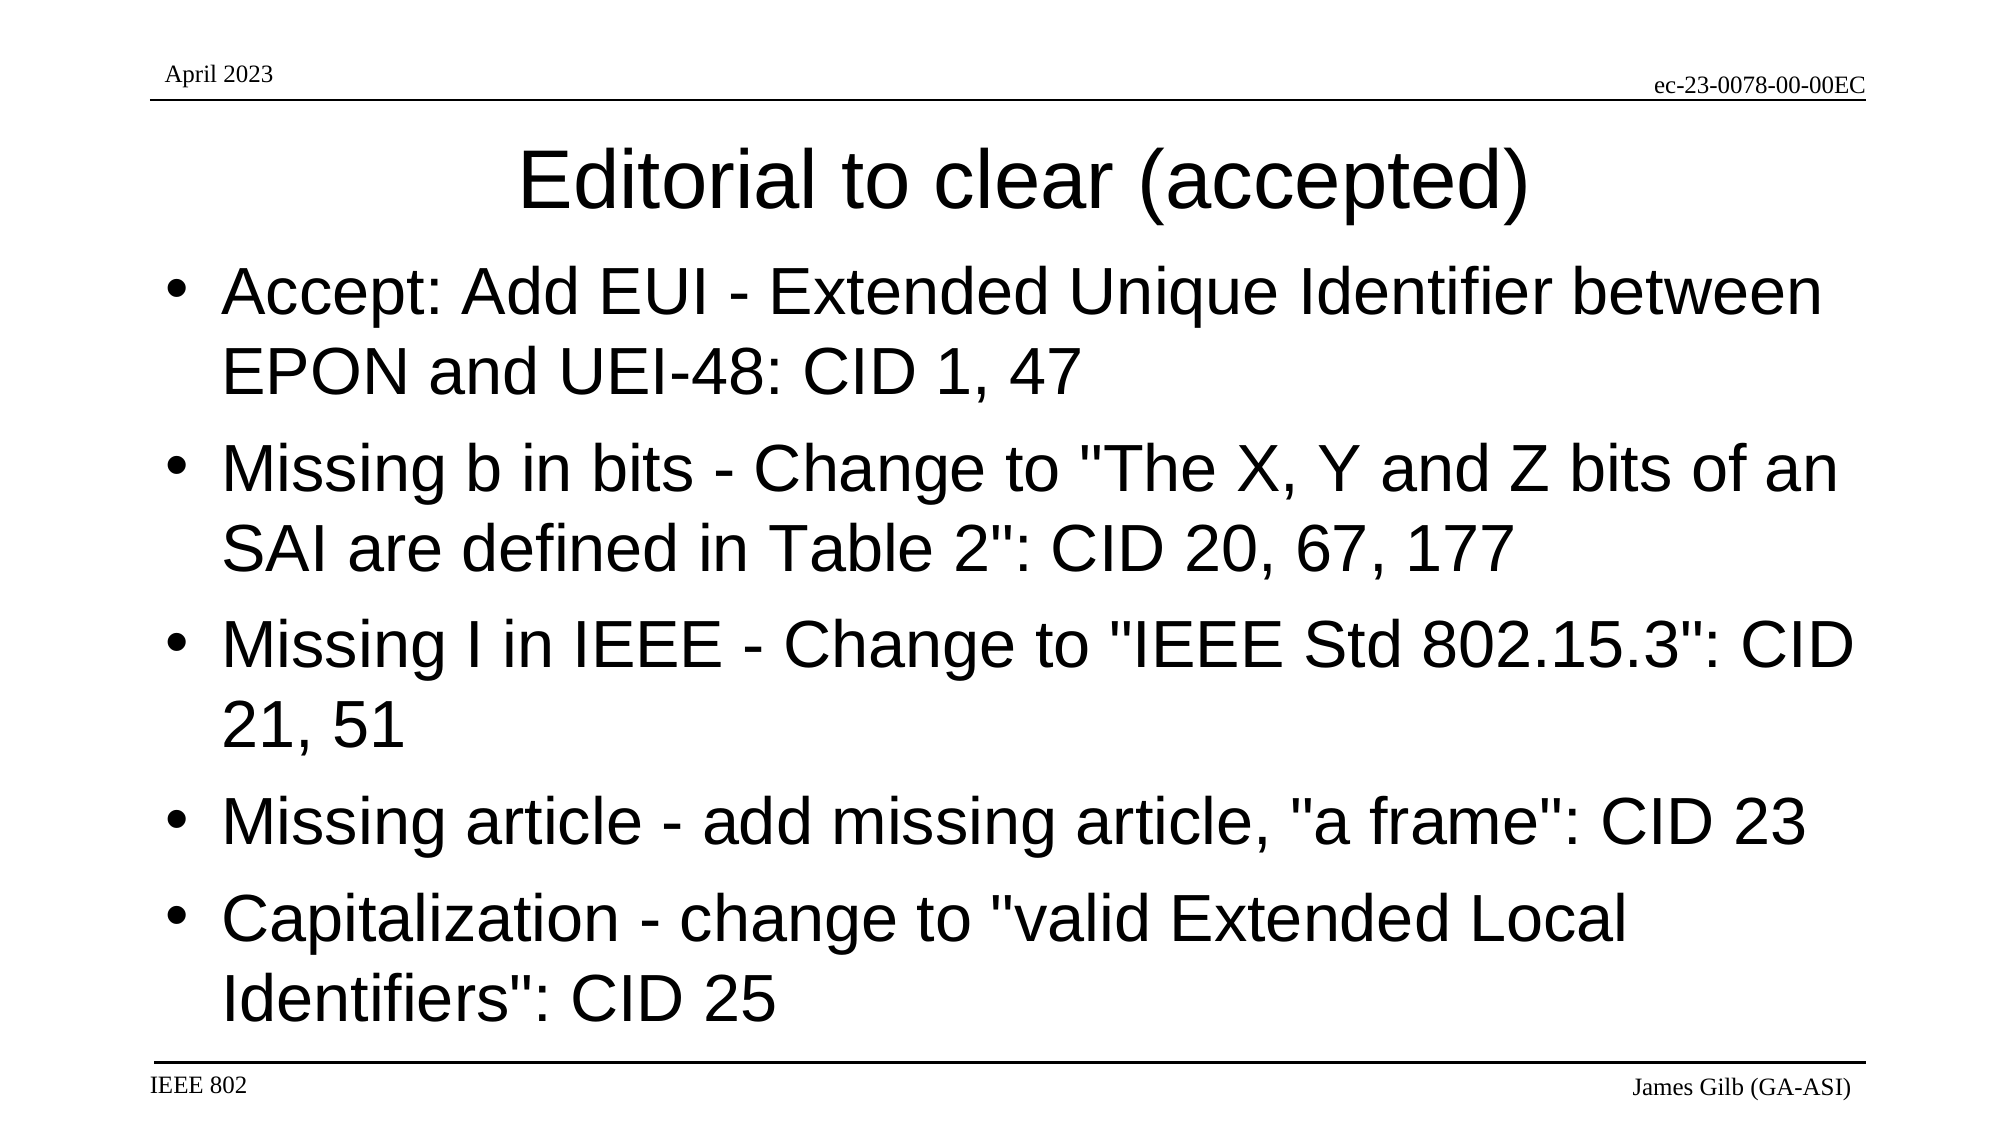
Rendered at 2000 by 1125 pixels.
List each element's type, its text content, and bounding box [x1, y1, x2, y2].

list Accept: Add EUI - Extended Unique Identifier between EPON and UEI-48: CID 1, 47 Missing b in bits - Change to "The X, Y and Z bits of an SAI are defined in Table 2": CID 20, 67, 177 Missing I in IEEE - Change to "IEEE Std 802.15.3": CID 21, 51 Missing article - add missing article, "a frame": CID 23 Capitalization - change to "valid Extended Local Identifiers": CID 25 [150, 239, 1900, 1051]
title Editorial to clear (accepted) [149, 112, 1900, 238]
